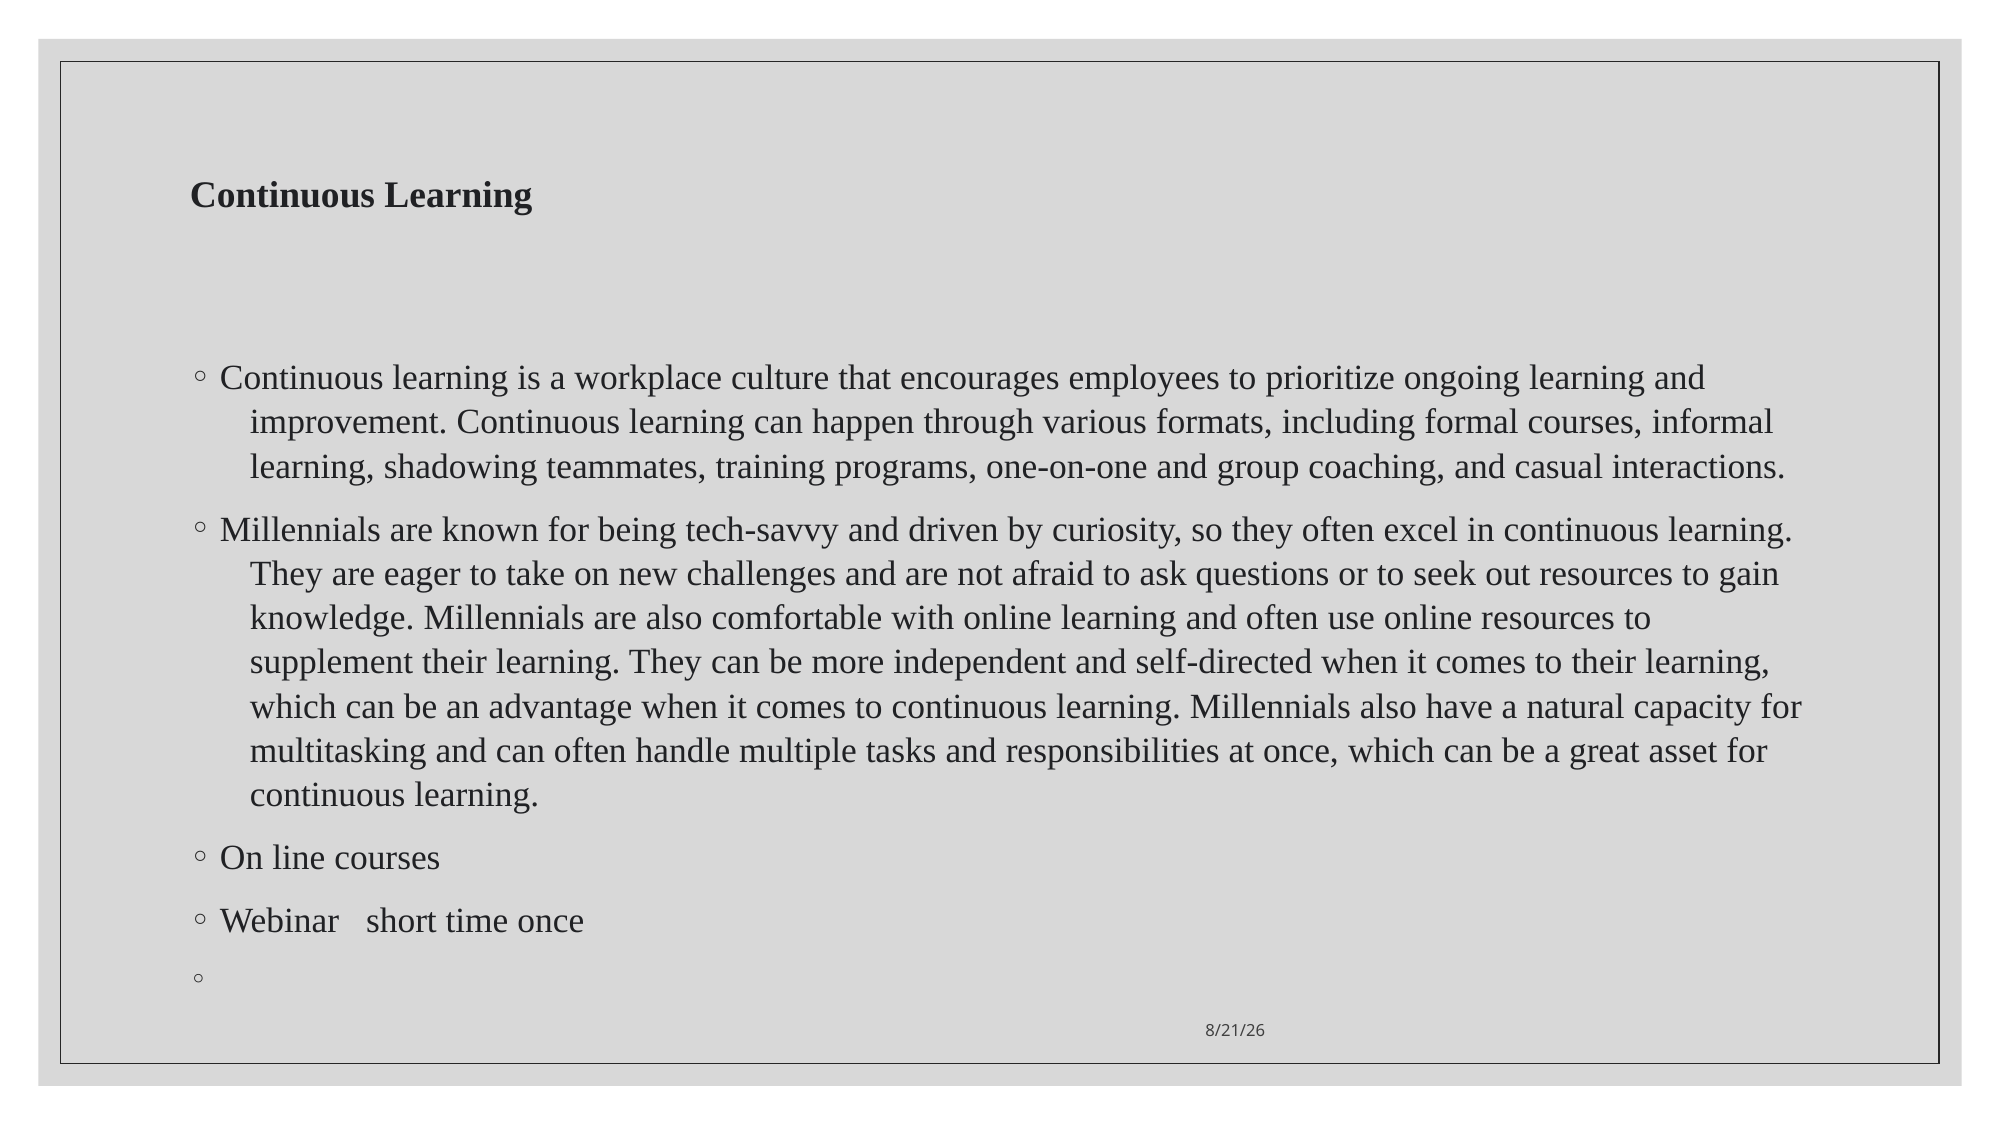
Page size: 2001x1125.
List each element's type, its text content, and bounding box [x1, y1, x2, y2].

title Continuous Learning [174, 105, 1825, 331]
text_box 3/22/2023 [1190, 990, 1666, 1051]
list Continuous learning is a workplace culture that encourages employees to prioritize ongoing learning and improvement. Continuous learning can happen through various formats, including formal courses, informal learning, shadowing teammates, training programs, one-on-one and group coaching, and casual interactions. Millennials are known for being tech-savvy and driven by curiosity, so they often excel in continuous learning. They are eager to take on new challenges and are not afraid to ask questions or to seek out resources to gain knowledge. Millennials are also comfortable with online learning and often use online resources to supplement their learning. They can be more independent and self-directed when it comes to their learning, which can be an advantage when it comes to continuous learning. Millennials also have a natural capacity for multitasking and can often handle multiple tasks and responsibilities at once, which can be a great asset for continuous learning. On line courses Webinar short time once [174, 345, 1825, 977]
